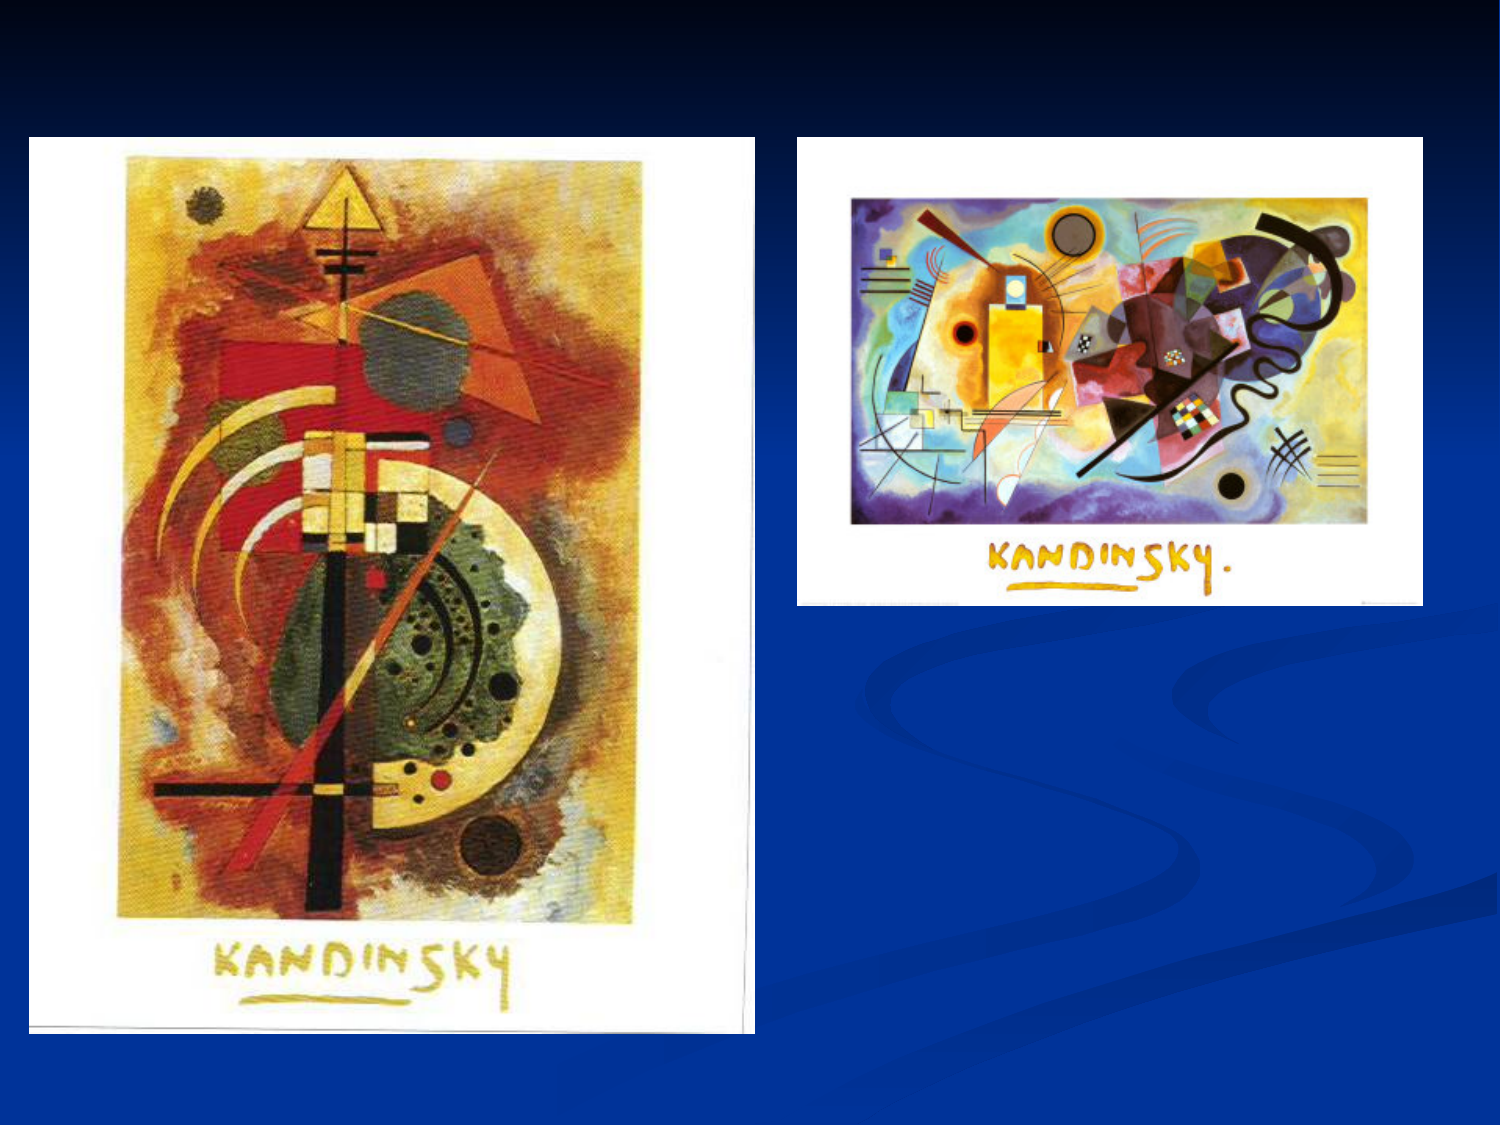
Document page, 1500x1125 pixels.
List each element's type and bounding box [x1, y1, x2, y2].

picture [797, 137, 1423, 606]
picture [29, 137, 755, 1035]
